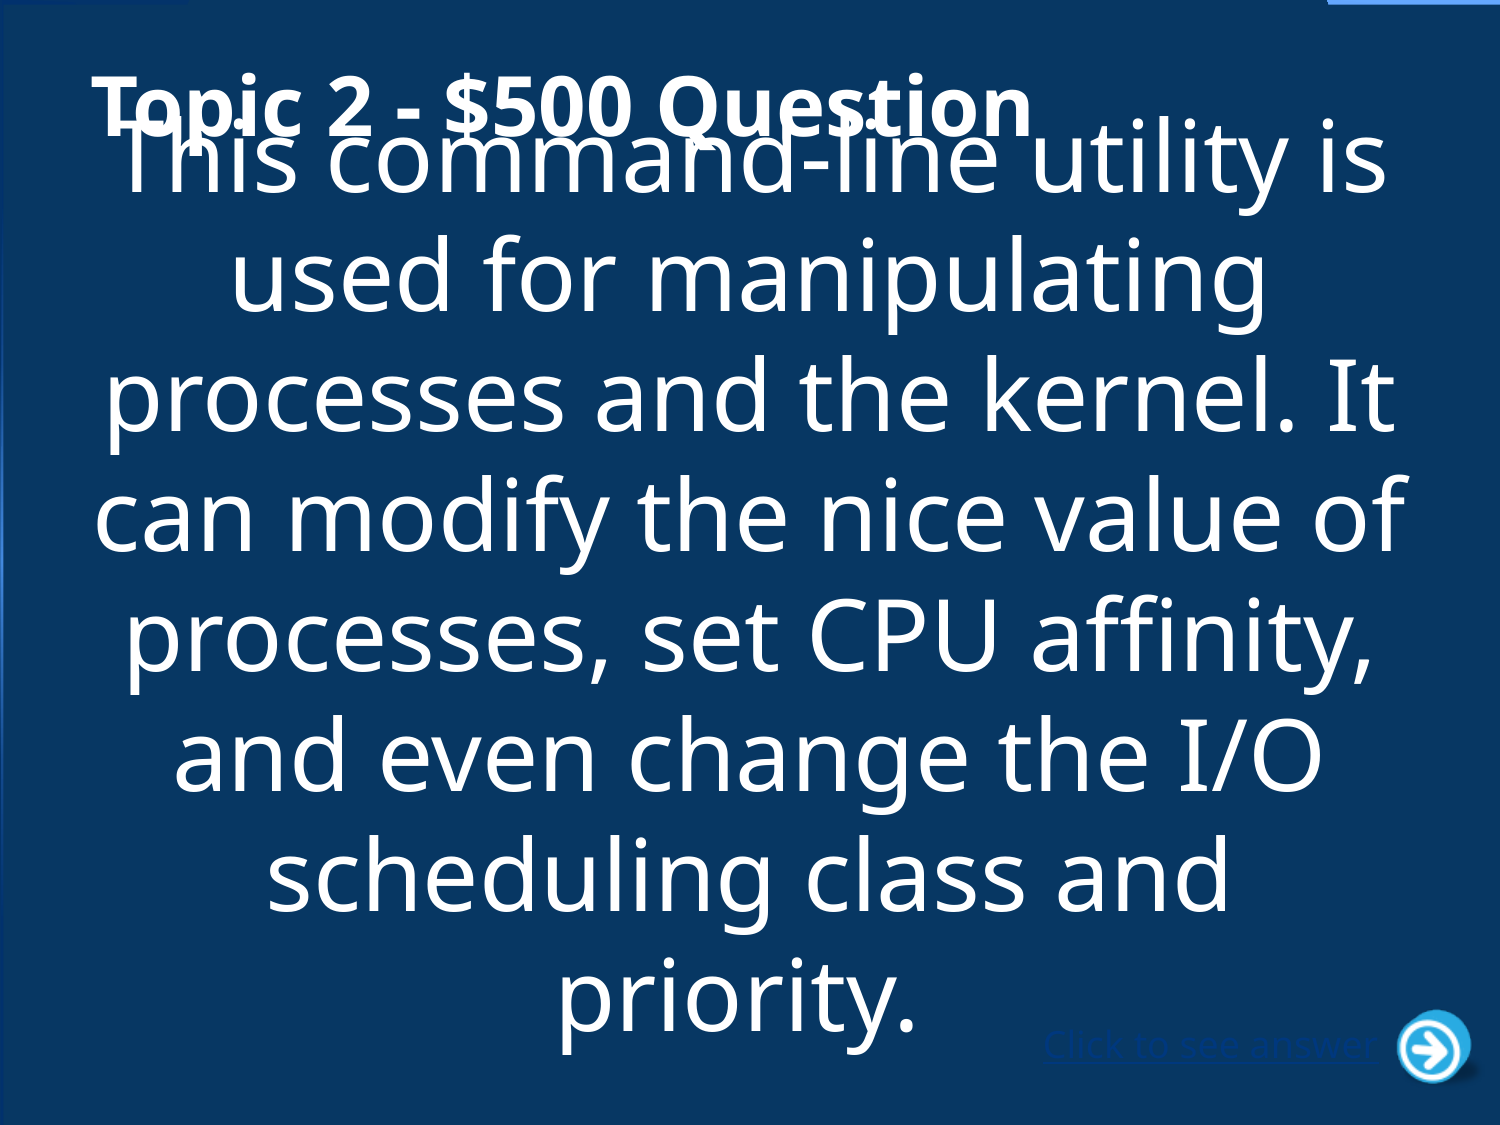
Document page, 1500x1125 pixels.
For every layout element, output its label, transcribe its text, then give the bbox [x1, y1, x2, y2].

picture [1384, 996, 1485, 1097]
text_box [3, 4, 1500, 1125]
list This command-line utility is used for manipulating processes and the kernel. It can modify the nice value of processes, set CPU affinity, and even change the I/O scheduling class and priority. [75, 169, 1425, 976]
text_box Click to see answer [984, 985, 1438, 1109]
title Topic 2 - $500 Question [75, 45, 1425, 169]
